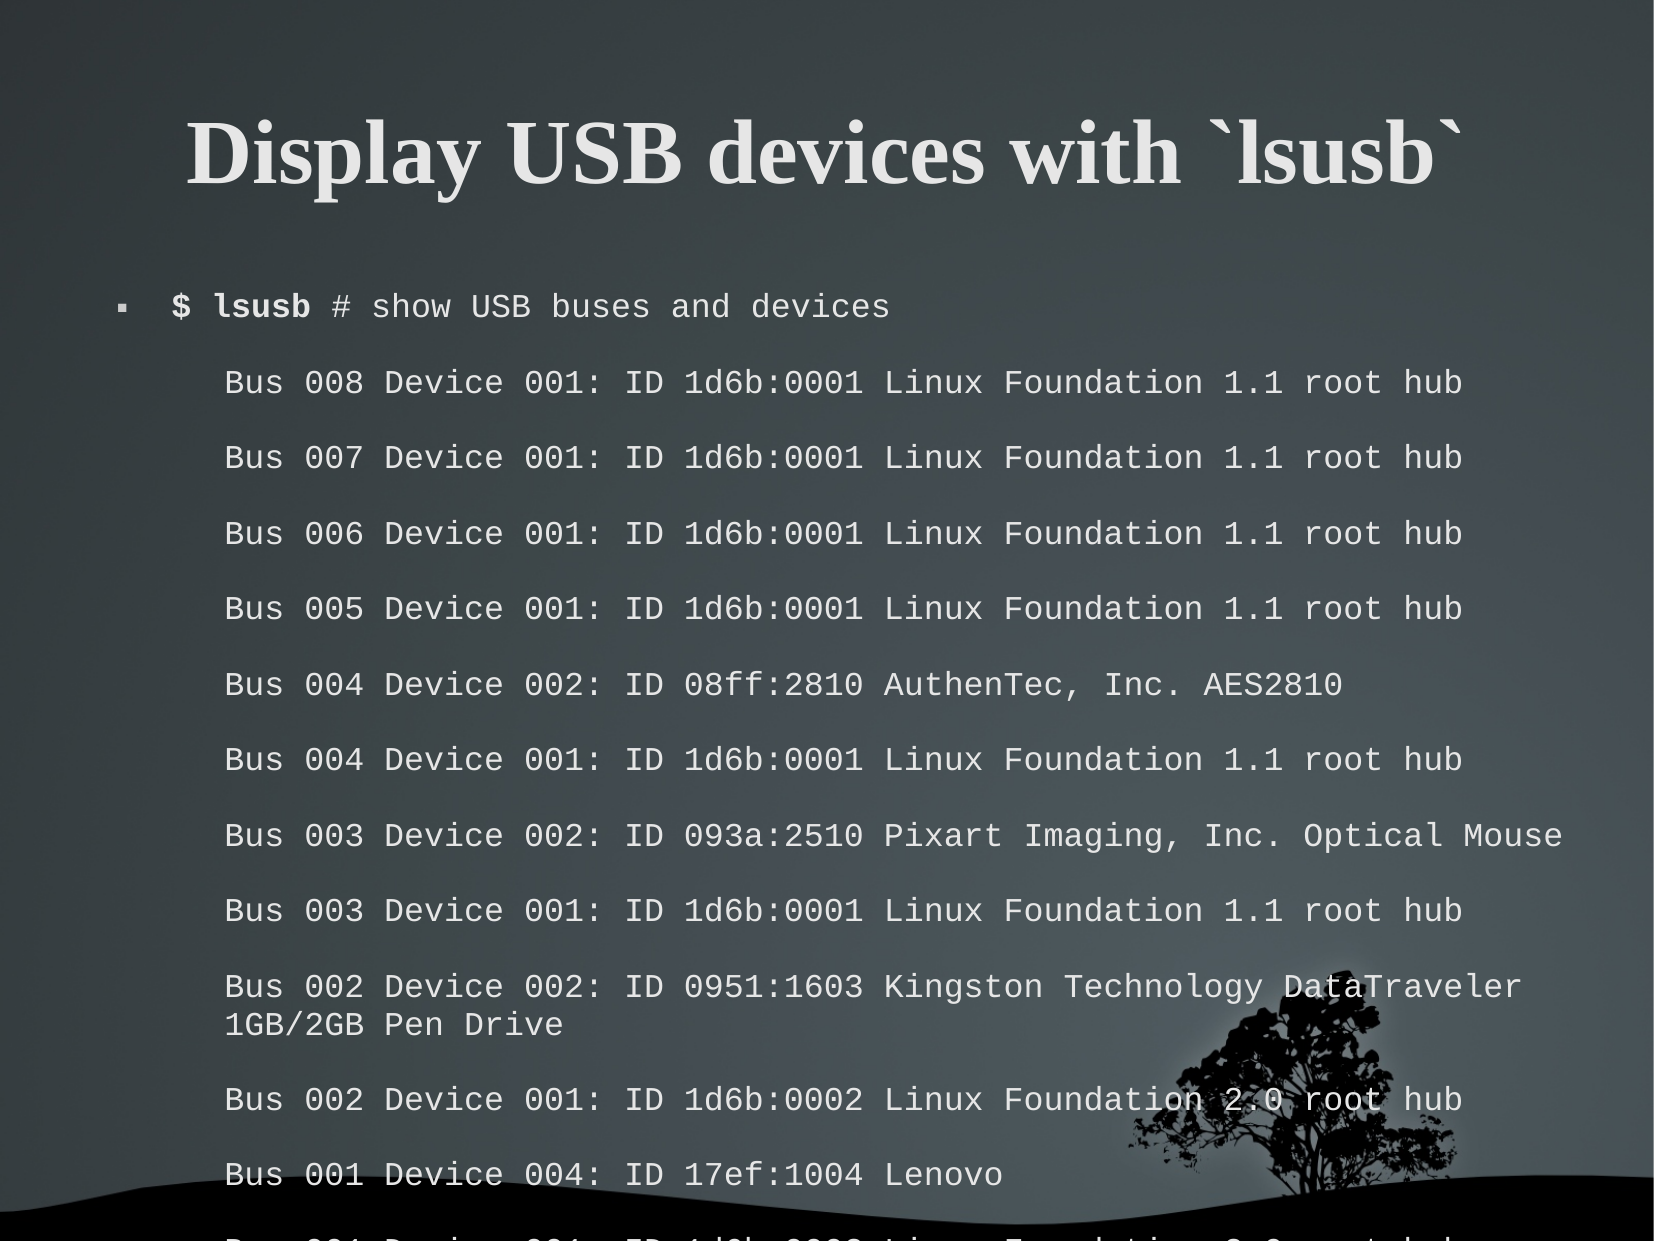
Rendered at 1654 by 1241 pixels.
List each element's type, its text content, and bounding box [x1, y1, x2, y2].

list $ lsusb # show USB buses and devices Bus 008 Device 001: ID 1d6b:0001 Linux Foundation 1.1 root hub Bus 007 Device 001: ID 1d6b:0001 Linux Foundation 1.1 root hub Bus 006 Device 001: ID 1d6b:0001 Linux Foundation 1.1 root hub Bus 005 Device 001: ID 1d6b:0001 Linux Foundation 1.1 root hub Bus 004 Device 002: ID 08ff:2810 AuthenTec, Inc. AES2810 Bus 004 Device 001: ID 1d6b:0001 Linux Foundation 1.1 root hub Bus 003 Device 002: ID 093a:2510 Pixart Imaging, Inc. Optical Mouse Bus 003 Device 001: ID 1d6b:0001 Linux Foundation 1.1 root hub Bus 002 Device 002: ID 0951:1603 Kingston Technology DataTraveler 1GB/2GB Pen Drive Bus 002 Device 001: ID 1d6b:0002 Linux Foundation 2.0 root hub Bus 001 Device 004: ID 17ef:1004 Lenovo Bus 001 Device 001: ID 1d6b:0002 Linux Foundation 2.0 root hub [82, 290, 1571, 1241]
picture [0, 0, 1654, 1241]
title Display USB devices with `lsusb` [82, 33, 1571, 273]
